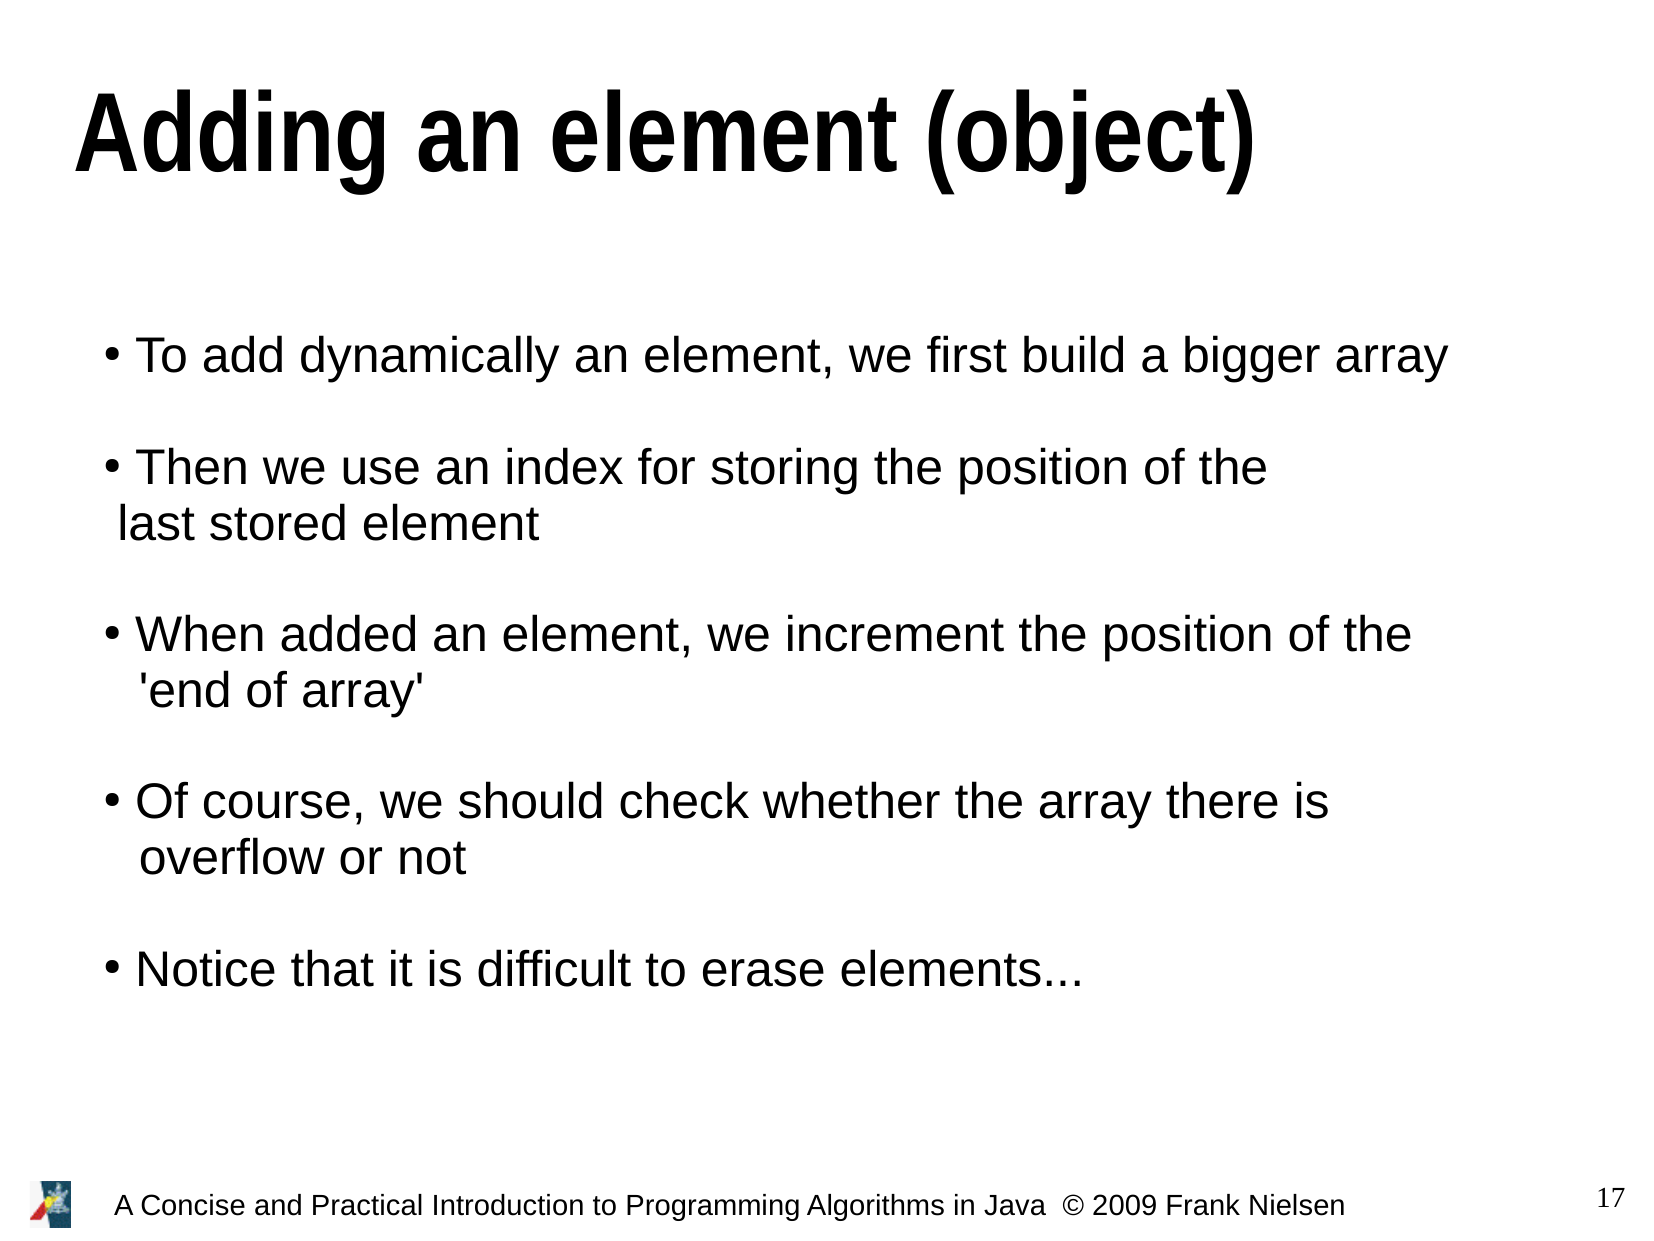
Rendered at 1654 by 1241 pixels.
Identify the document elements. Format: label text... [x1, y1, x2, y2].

picture [29, 1181, 71, 1228]
text_box [708, 321, 739, 393]
text_box Adding an element (object) [59, 59, 1273, 203]
text_box To add dynamically an element, we first build a bigger array Then we use an index for storing the position of the last stored element When added an element, we increment the position of the 'end of array' Of course, we should check whether the array there is overflow or not Notice that it is difficult to erase elements... [88, 320, 1464, 1004]
